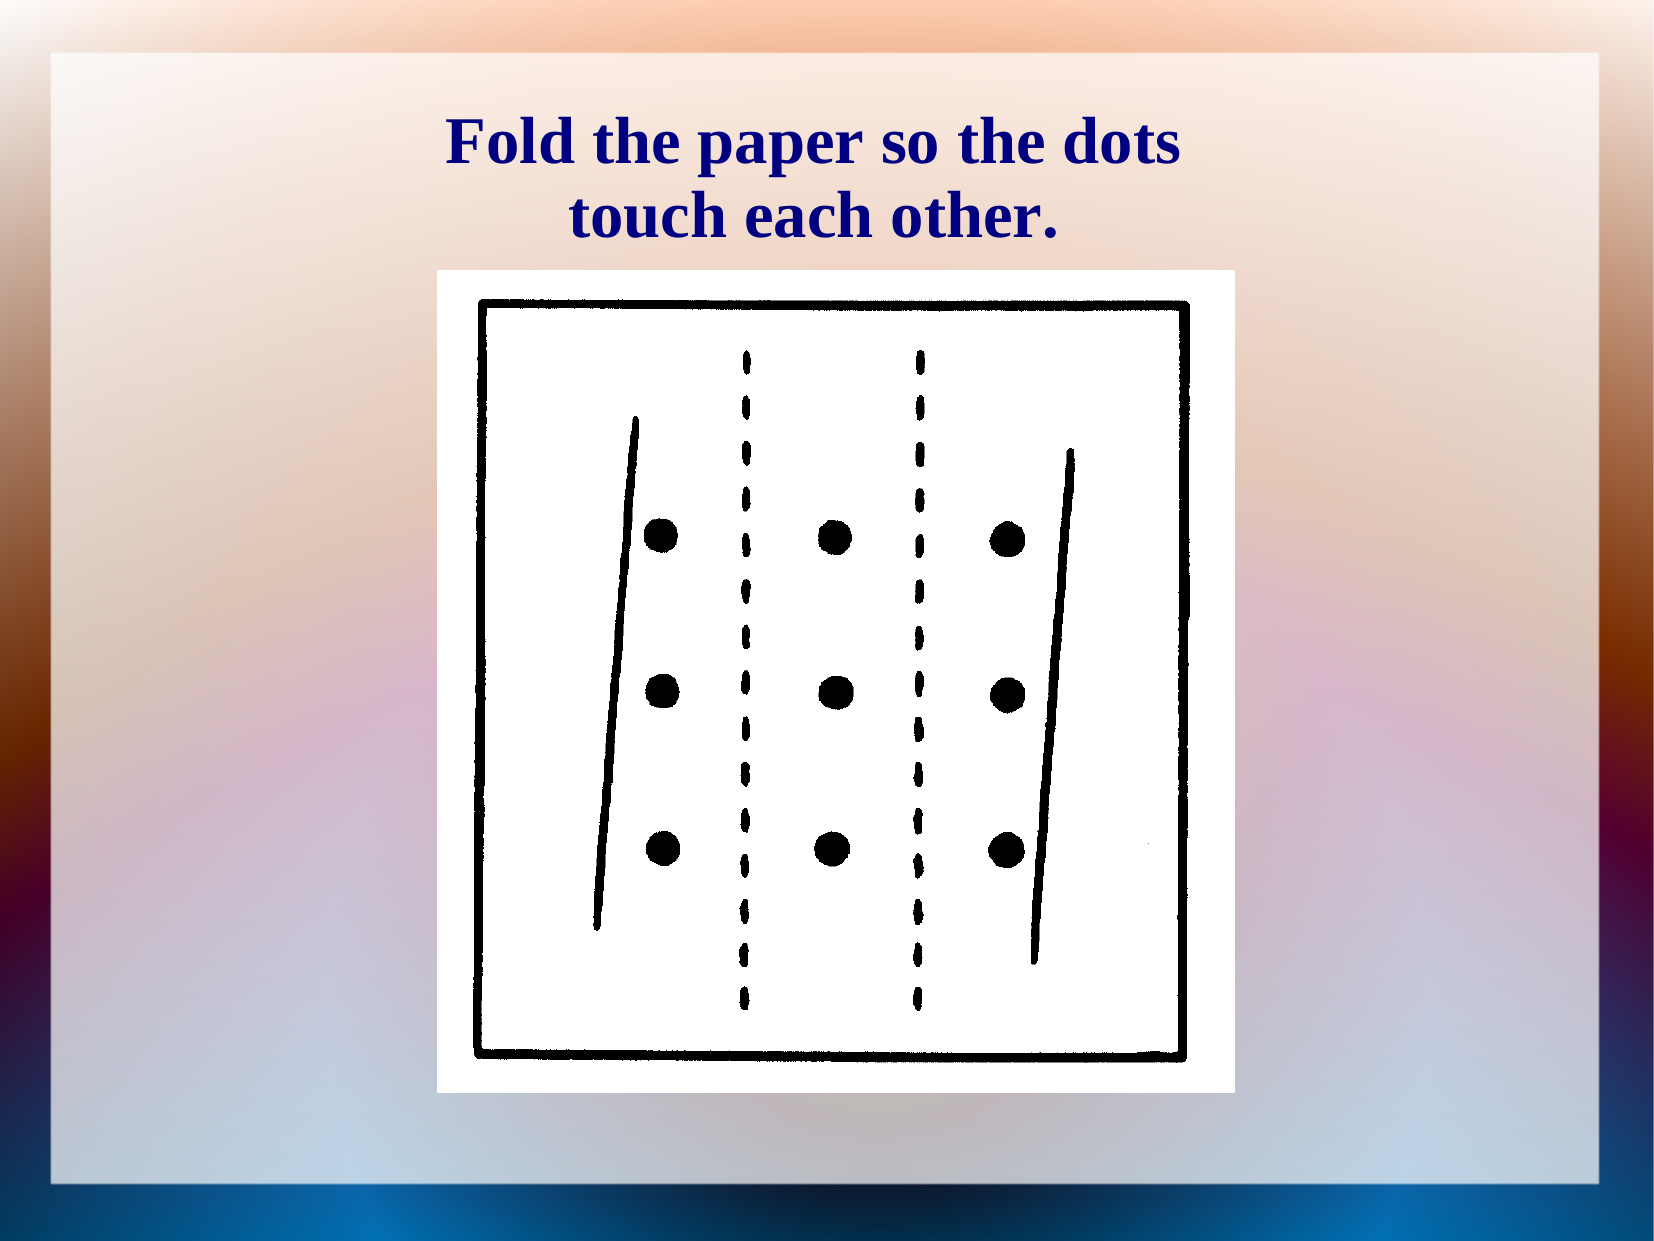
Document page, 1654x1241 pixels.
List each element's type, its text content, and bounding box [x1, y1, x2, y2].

picture [0, 0, 1654, 1241]
text_box Fold the paper so the dots touch each other. [431, 97, 1252, 260]
